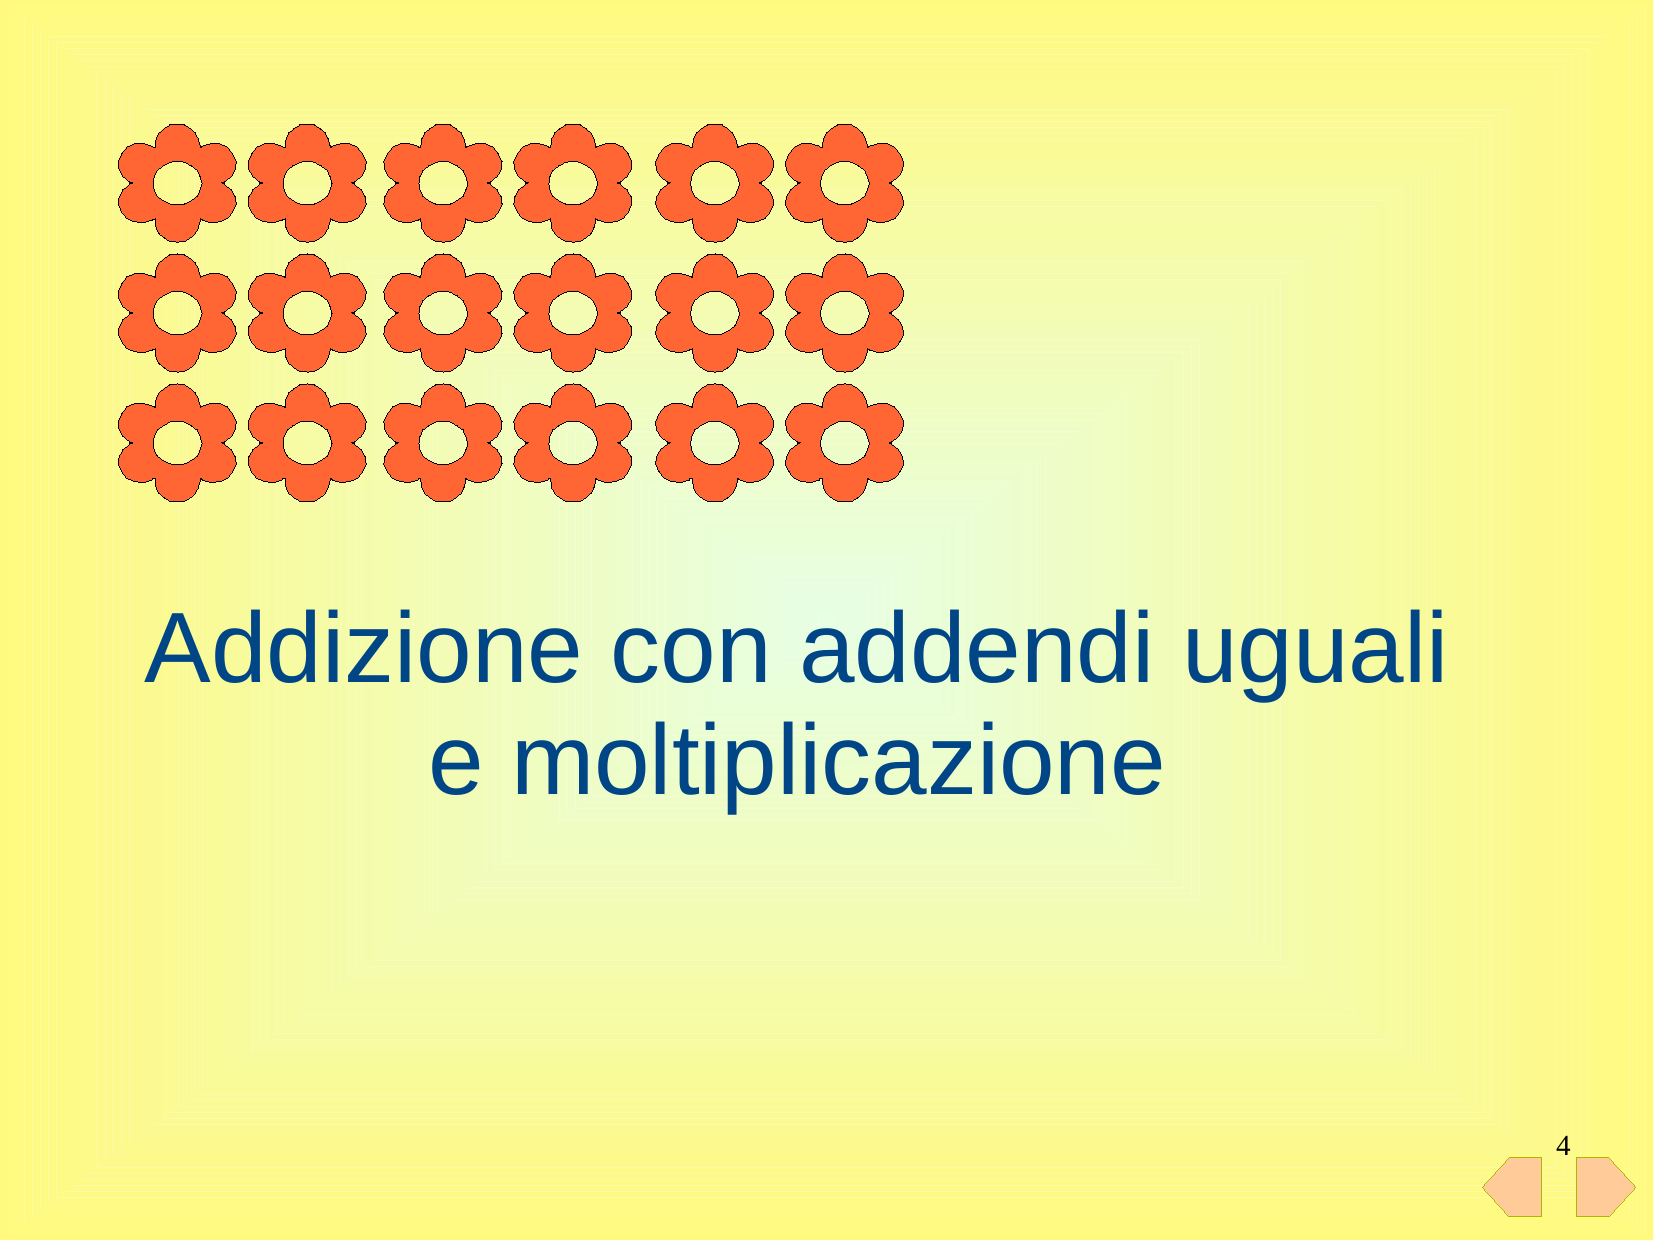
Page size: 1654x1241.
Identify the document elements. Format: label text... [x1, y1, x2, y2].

text_box [1576, 1157, 1636, 1217]
text_box [248, 383, 367, 502]
text_box [118, 253, 237, 373]
text_box [655, 383, 774, 502]
text_box [513, 124, 632, 243]
text_box [248, 124, 367, 243]
text_box Addizione con addendi uguali e moltiplicazione [118, 584, 1477, 908]
text_box [513, 383, 632, 502]
text_box [383, 124, 503, 243]
text_box [785, 124, 904, 243]
text_box [785, 383, 904, 502]
text_box [248, 253, 367, 373]
text_box [118, 383, 237, 502]
text_box [383, 253, 503, 373]
text_box [513, 253, 632, 373]
text_box [1482, 1157, 1542, 1217]
text_box [383, 383, 503, 502]
text_box [655, 253, 774, 373]
text_box [785, 253, 904, 373]
text_box [118, 124, 237, 243]
text_box [655, 124, 774, 243]
